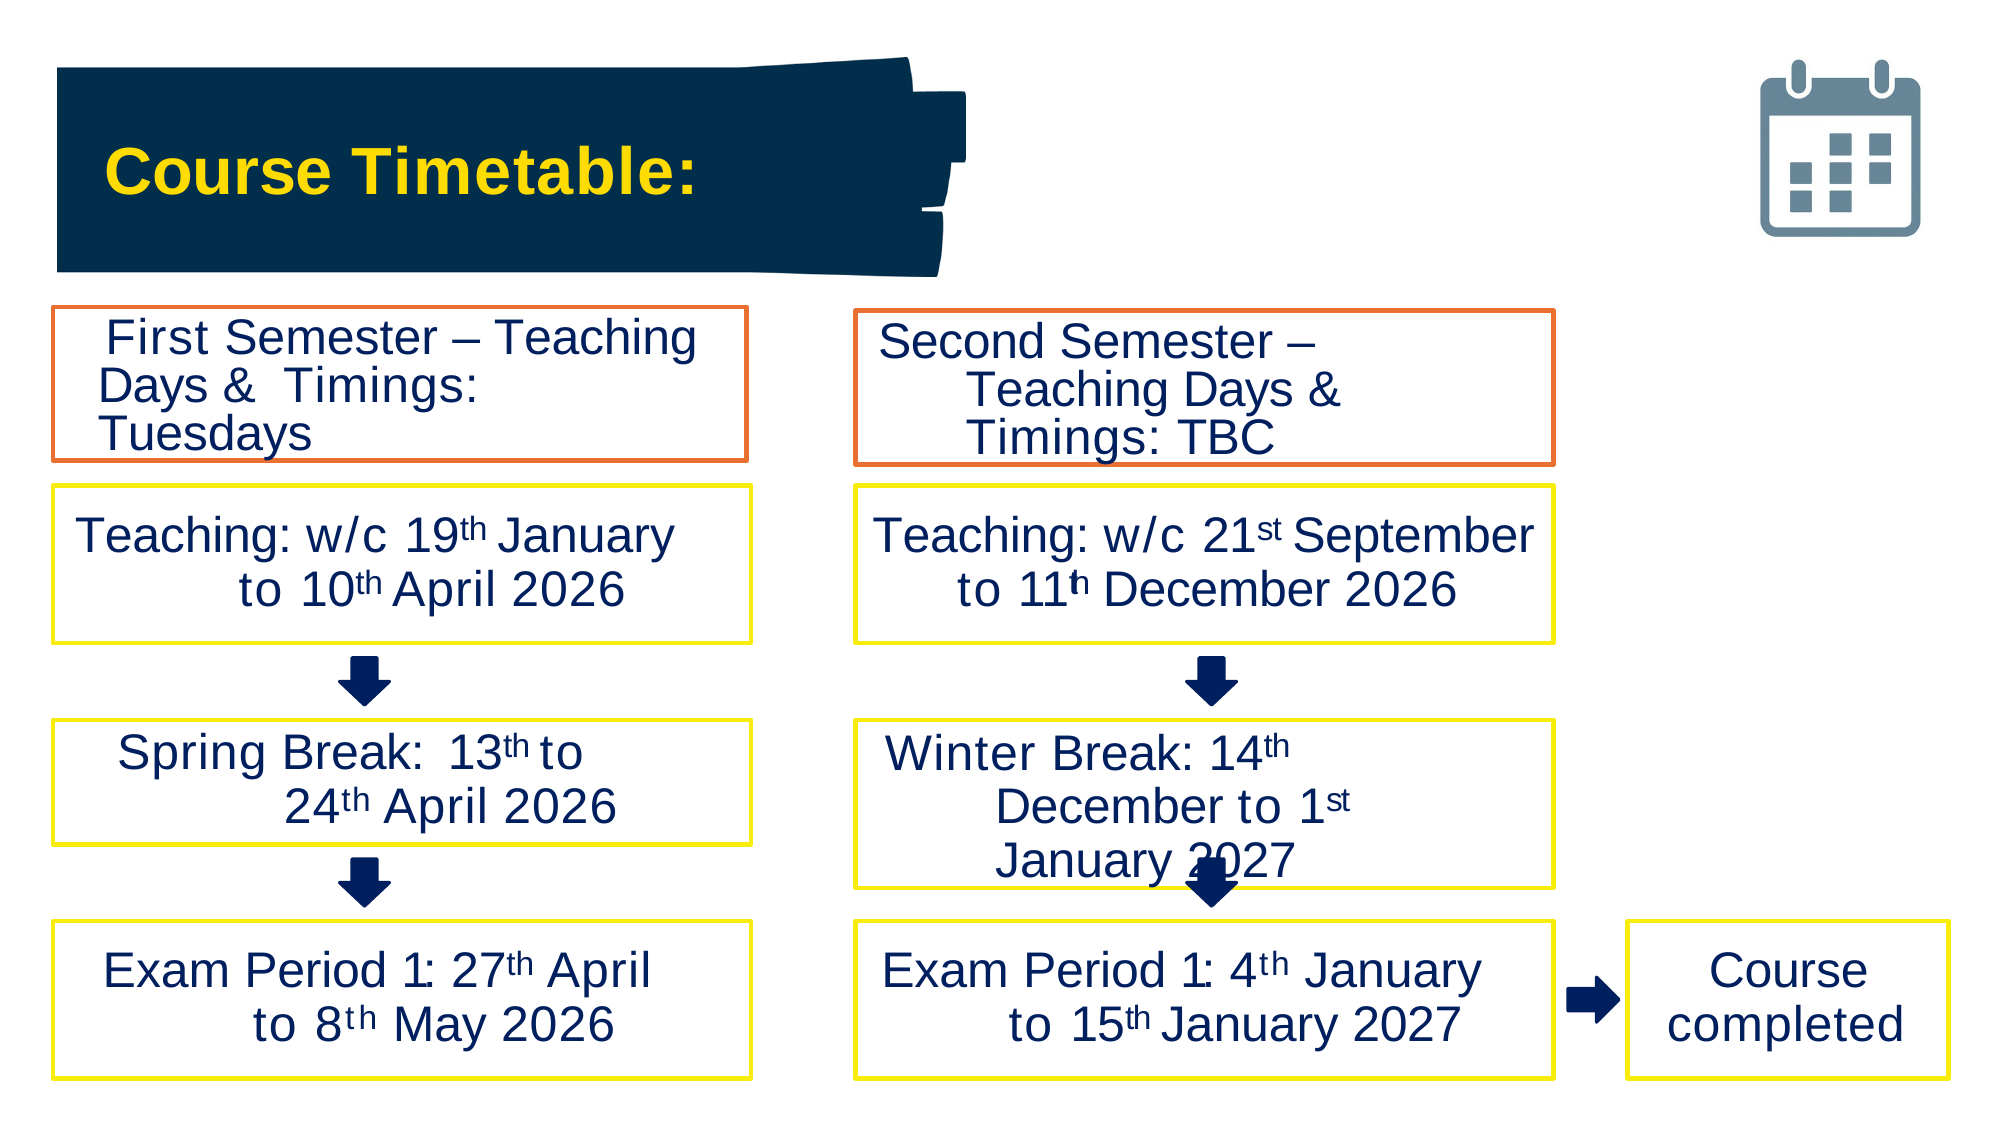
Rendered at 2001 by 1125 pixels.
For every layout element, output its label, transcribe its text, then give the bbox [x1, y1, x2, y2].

text_box First Semester – Teaching Days & Timings: Tuesdays [53, 307, 747, 429]
text_box Teaching: w/c 19th January to 10th April 2026 [53, 485, 752, 644]
text_box [346, 660, 383, 702]
picture [1755, 57, 1924, 242]
picture [57, 57, 966, 277]
text_box [1193, 861, 1230, 903]
text_box [346, 861, 383, 903]
text_box Winter Break: 14th December to 1st January 2027 [855, 719, 1554, 845]
text_box Spring Break: 13th to 24th April 2026 [53, 719, 752, 845]
title Course Timetable: [70, 77, 927, 250]
text_box [1193, 660, 1230, 702]
text_box Second Semester – Teaching Days & Timings: TBC [855, 310, 1554, 433]
text_box Exam Period 1: 4th January to 15th January 2027 [855, 920, 1554, 1079]
text_box Course completed [1627, 920, 1949, 1079]
text_box [1570, 983, 1616, 1016]
text_box Teaching: w/c 21st September to 11th December 2026 [855, 485, 1554, 644]
text_box Exam Period 1: 27th April to 8th May 2026 [53, 920, 752, 1079]
